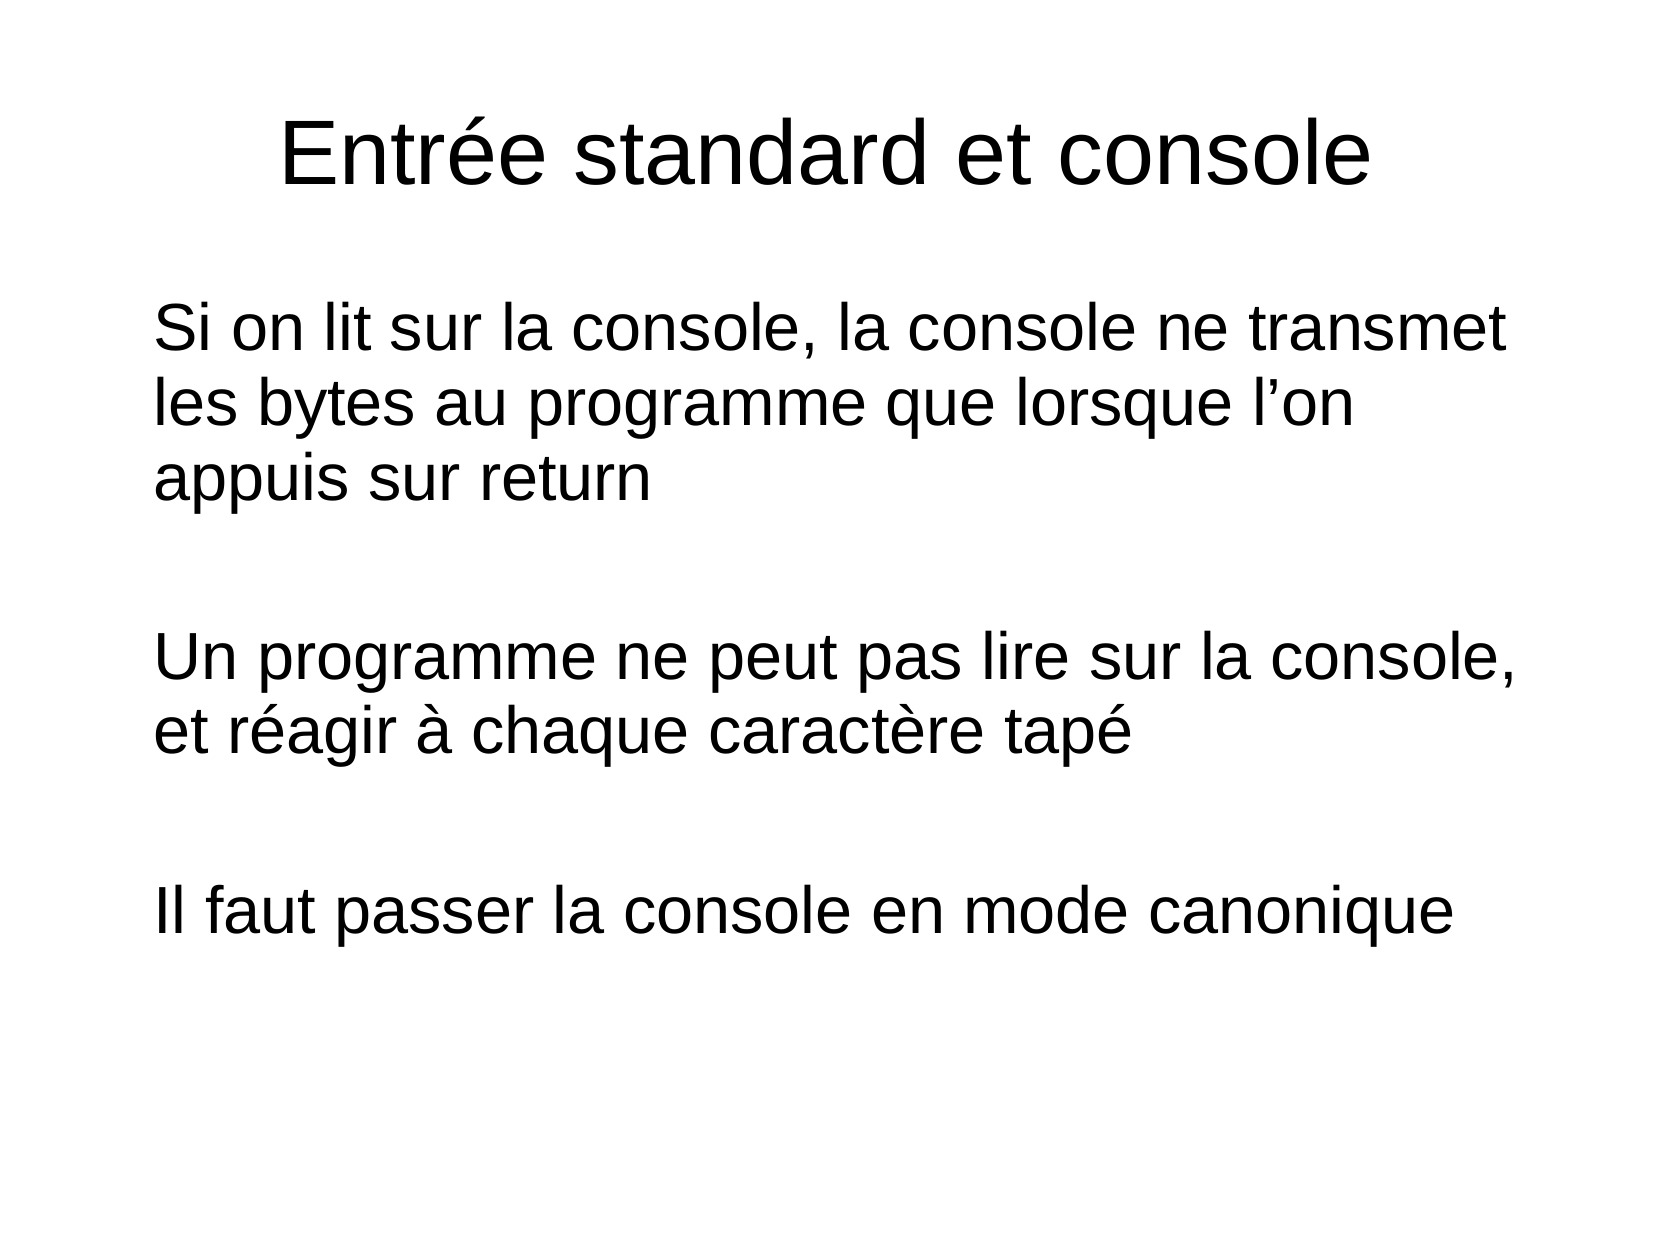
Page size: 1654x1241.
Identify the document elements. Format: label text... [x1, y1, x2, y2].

title Entrée standard et console [82, 49, 1571, 257]
list Si on lit sur la console, la console ne transmet les bytes au programme que lorsque l’on appuis sur return Un programme ne peut pas lire sur la console, et réagir à chaque caractère tapé Il faut passer la console en mode canonique [82, 290, 1571, 1010]
